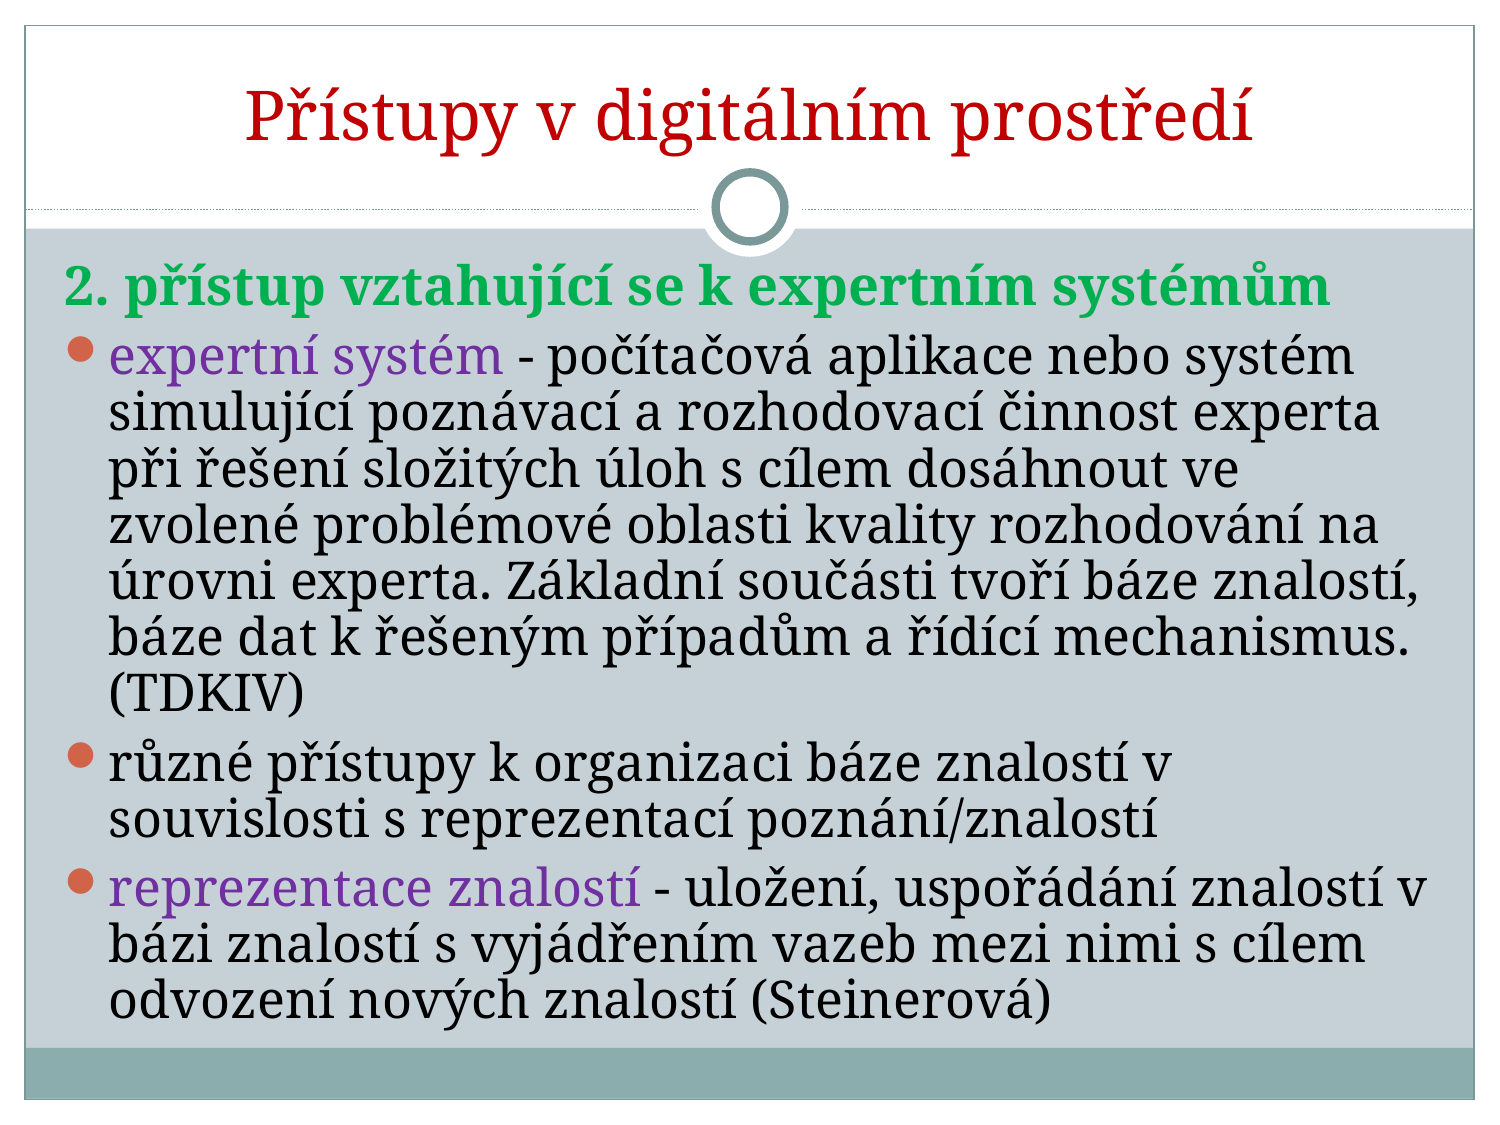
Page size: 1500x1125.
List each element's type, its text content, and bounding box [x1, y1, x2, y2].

list 2. přístup vztahující se k expertním systémům expertní systém - počítačová aplikace nebo systém simulující poznávací a rozhodovací činnost experta při řešení složitých úloh s cílem dosáhnout ve zvolené problémové oblasti kvality rozhodování na úrovni experta. Základní součásti tvoří báze znalostí, báze dat k řešeným případům a řídící mechanismus. (TDKIV) různé přístupy k organizaci báze znalostí v souvislosti s reprezentací poznání/znalostí reprezentace znalostí - uložení, uspořádání znalostí v bázi znalostí s vyjádřením vazeb mezi nimi s cílem odvození nových znalostí (Steinerová) [49, 250, 1445, 1121]
title Přístupy v digitálním prostředí [49, 37, 1450, 162]
